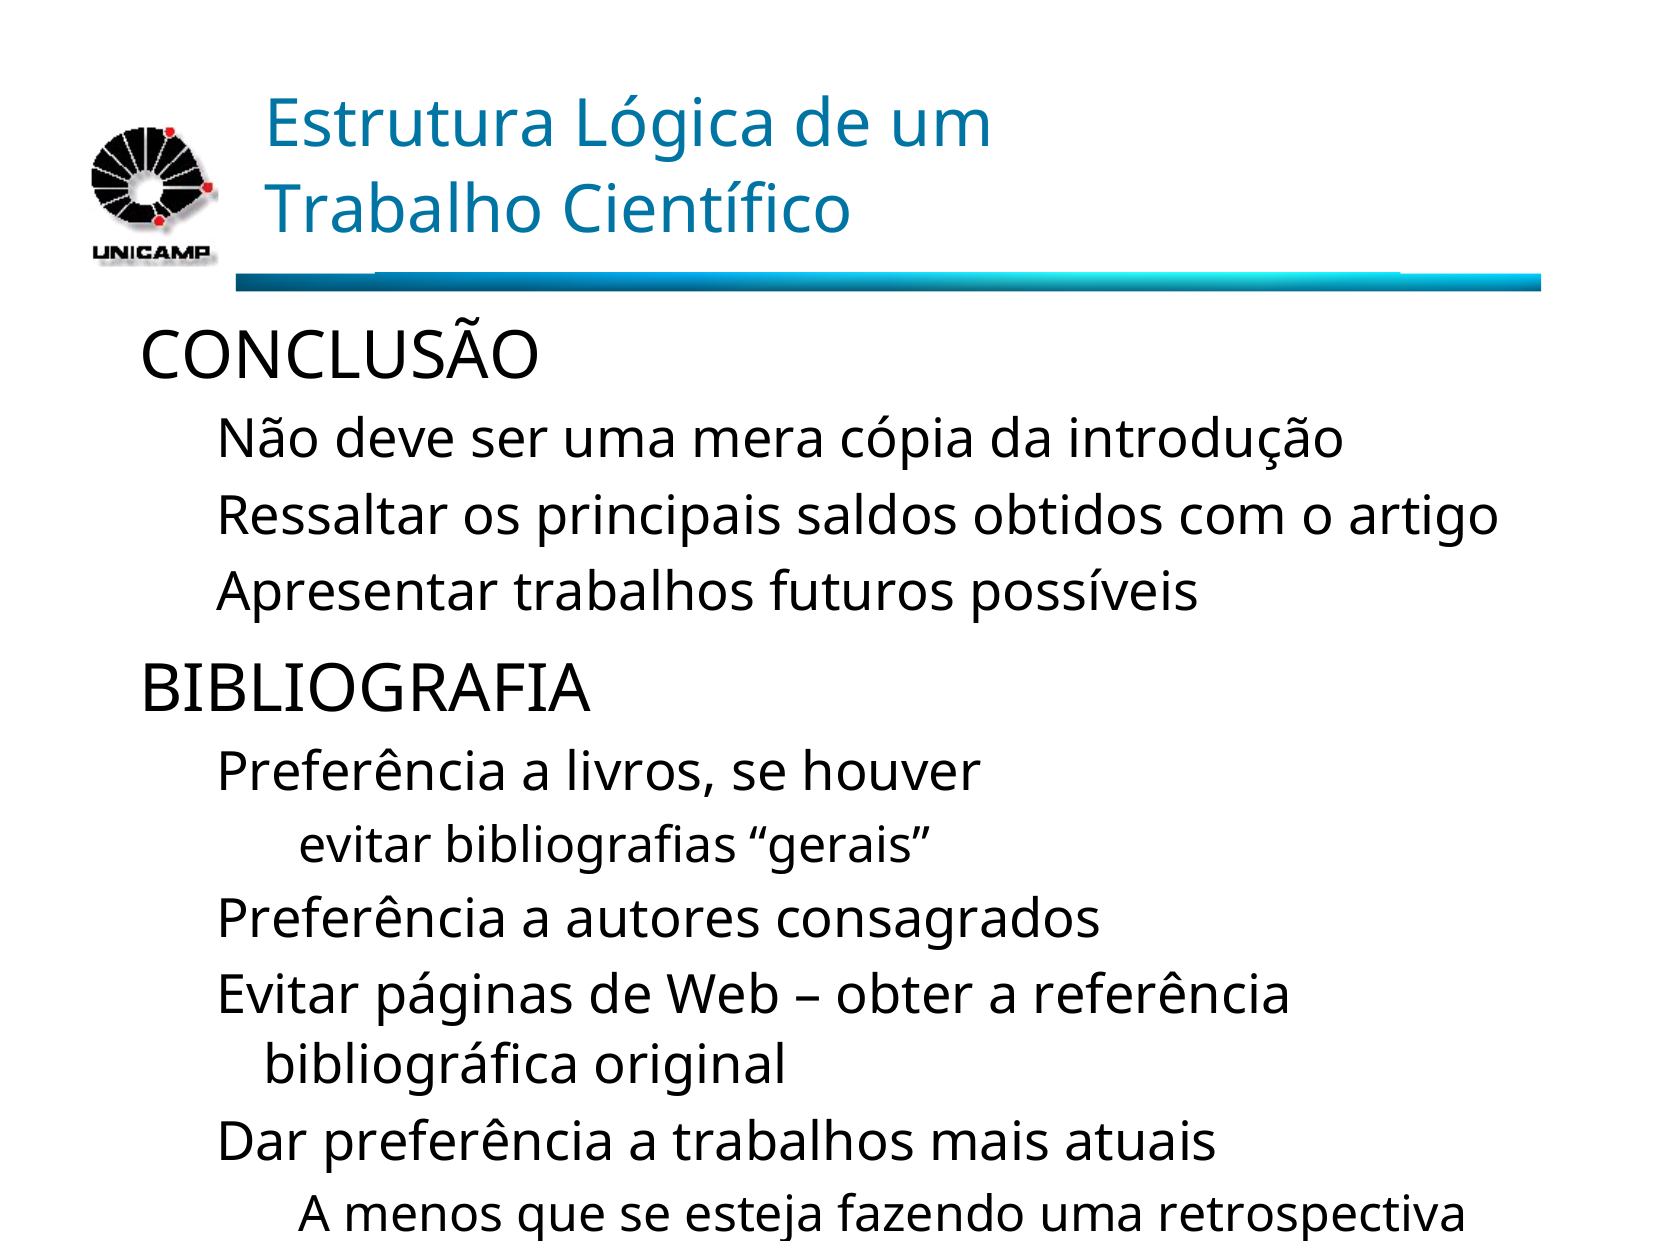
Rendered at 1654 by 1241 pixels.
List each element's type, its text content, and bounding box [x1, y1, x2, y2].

title Estrutura Lógica de um Trabalho Científico [264, 42, 1534, 250]
picture [125, 272, 1654, 295]
list CONCLUSÃO Não deve ser uma mera cópia da introdução Ressaltar os principais saldos obtidos com o artigo Apresentar trabalhos futuros possíveis BIBLIOGRAFIA Preferência a livros, se houver evitar bibliografias “gerais” Preferência a autores consagrados Evitar páginas de Web – obter a referência bibliográfica original Dar preferência a trabalhos mais atuais A menos que se esteja fazendo uma retrospectiva histórica [121, 309, 1534, 1208]
